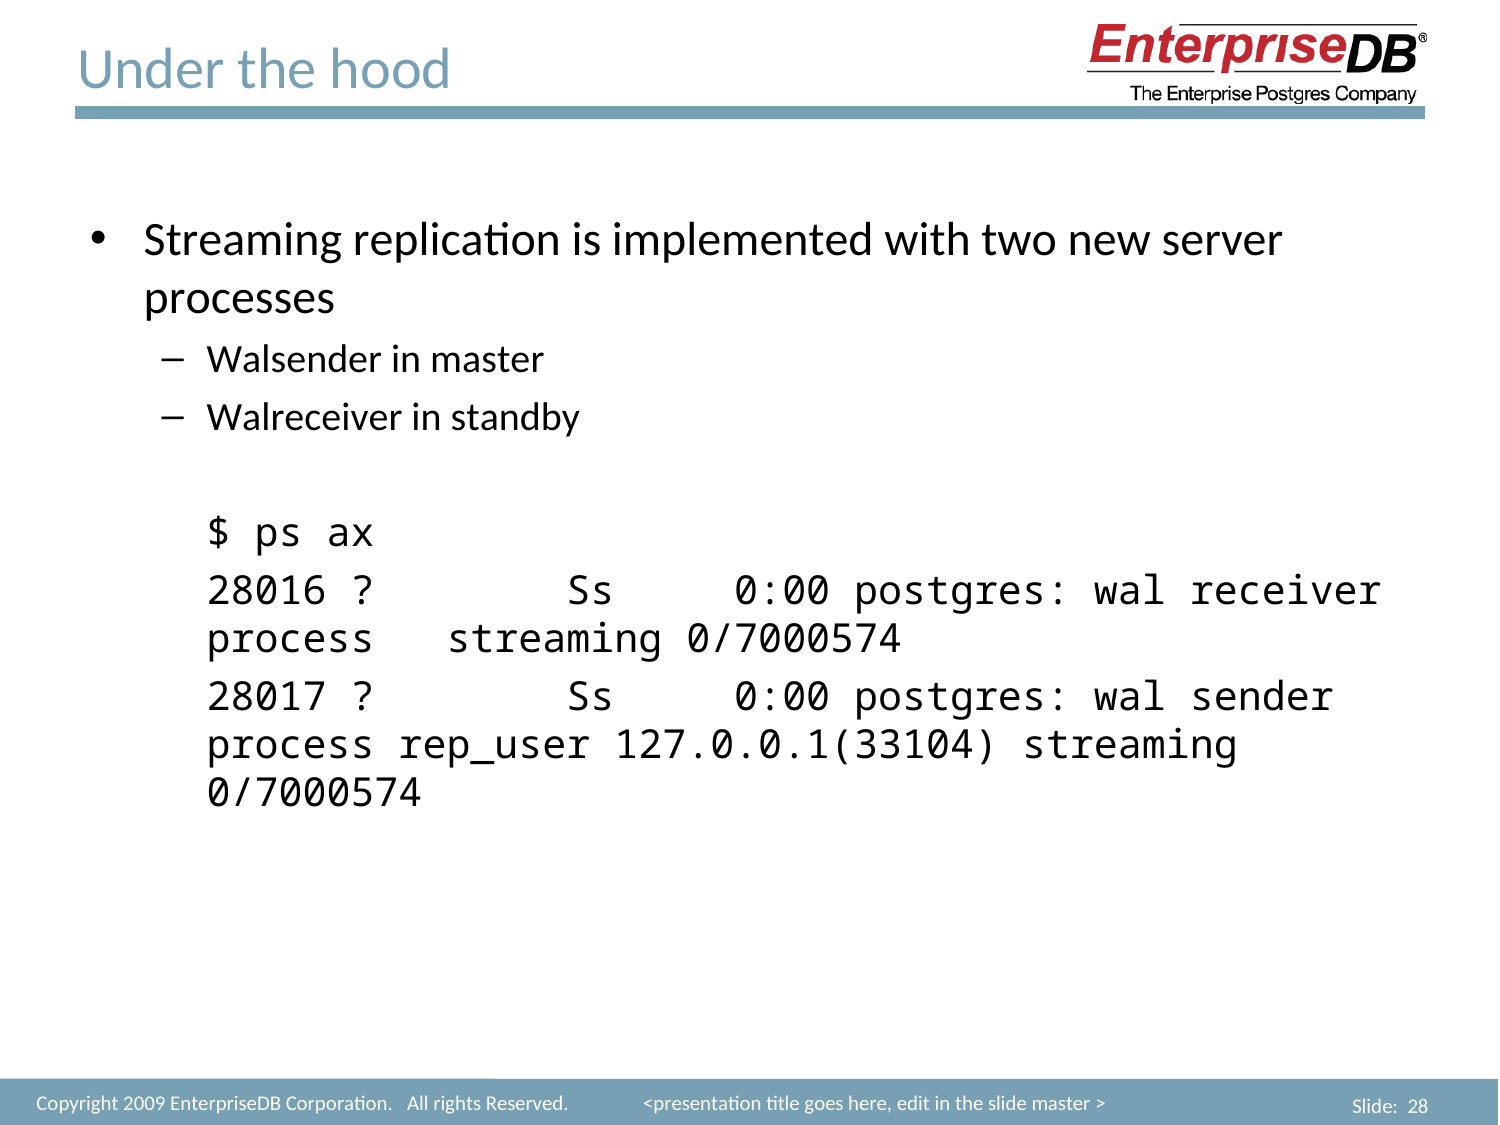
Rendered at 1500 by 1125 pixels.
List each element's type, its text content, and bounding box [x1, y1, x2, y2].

title Under the hood [62, 12, 1088, 118]
picture [1088, 24, 1427, 104]
list Streaming replication is implemented with two new server processes Walsender in master Walreceiver in standby $ ps ax 28016 ? Ss 0:00 postgres: wal receiver process streaming 0/7000574 28017 ? Ss 0:00 postgres: wal sender process rep_user 127.0.0.1(33104) streaming 0/7000574 [75, 200, 1426, 943]
